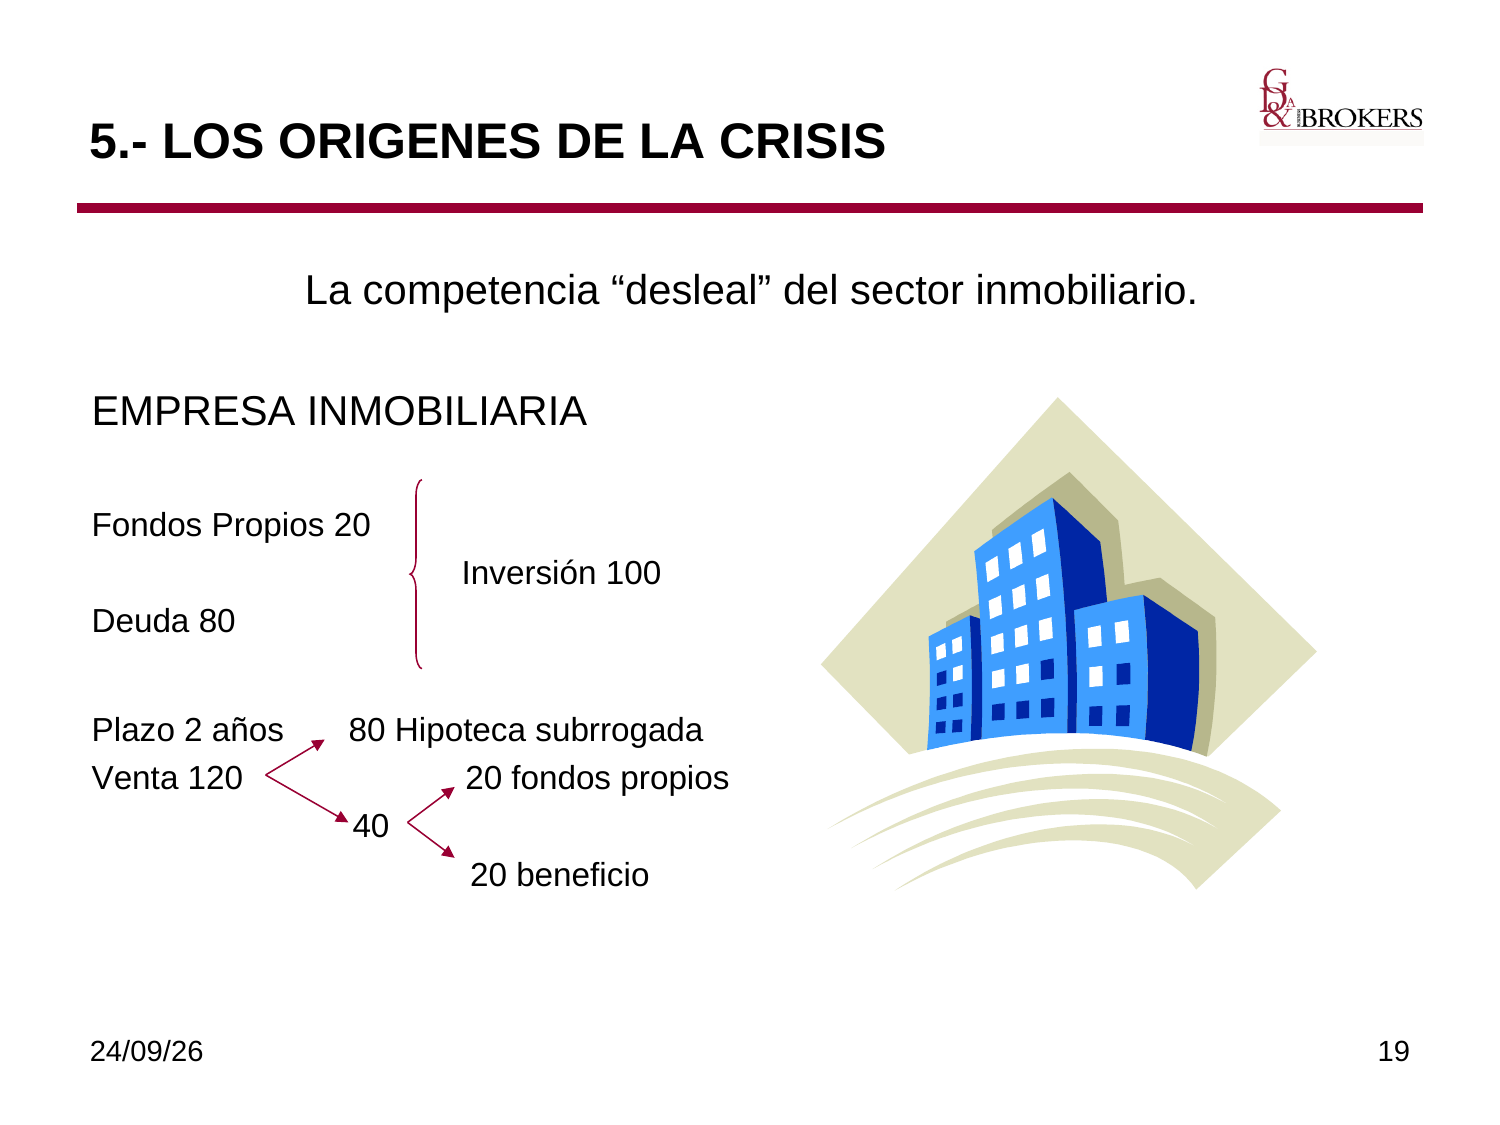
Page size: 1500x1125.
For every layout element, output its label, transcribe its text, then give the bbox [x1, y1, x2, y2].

list La competencia “desleal” del sector inmobiliario. EMPRESA INMOBILIARIA Fondos Propios 20 Inversión 100 Deuda 80 Plazo 2 años 80 Hipoteca subrrogada Venta 120 20 fondos propios 40 20 beneficio [76, 255, 1427, 998]
title 5.- LOS ORIGENES DE LA CRISIS [75, 45, 1426, 233]
picture [820, 397, 1317, 891]
